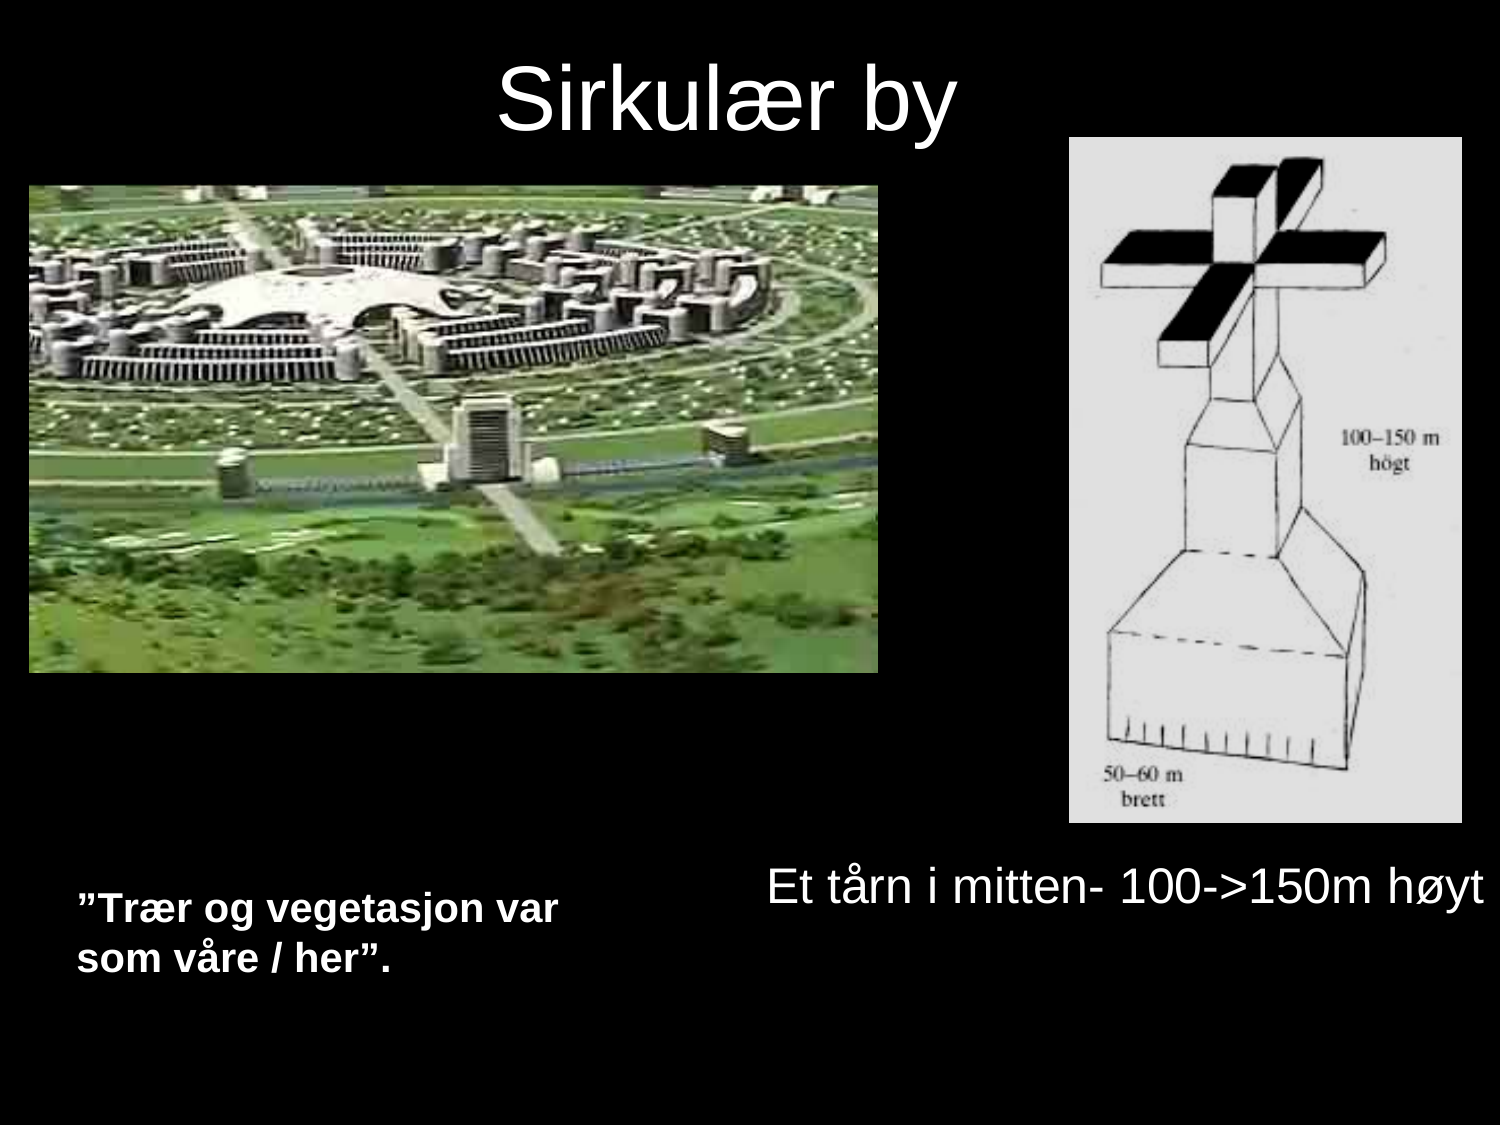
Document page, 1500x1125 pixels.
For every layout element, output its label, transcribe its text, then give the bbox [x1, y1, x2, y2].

title Sirkulær by [64, 0, 1415, 188]
text_box Et tårn i mitten- 100->150m høyt [751, 846, 1500, 922]
text_box ”Trær og vegetasjon var som våre / her”. [61, 872, 668, 989]
picture [1069, 137, 1462, 823]
picture [29, 184, 878, 673]
